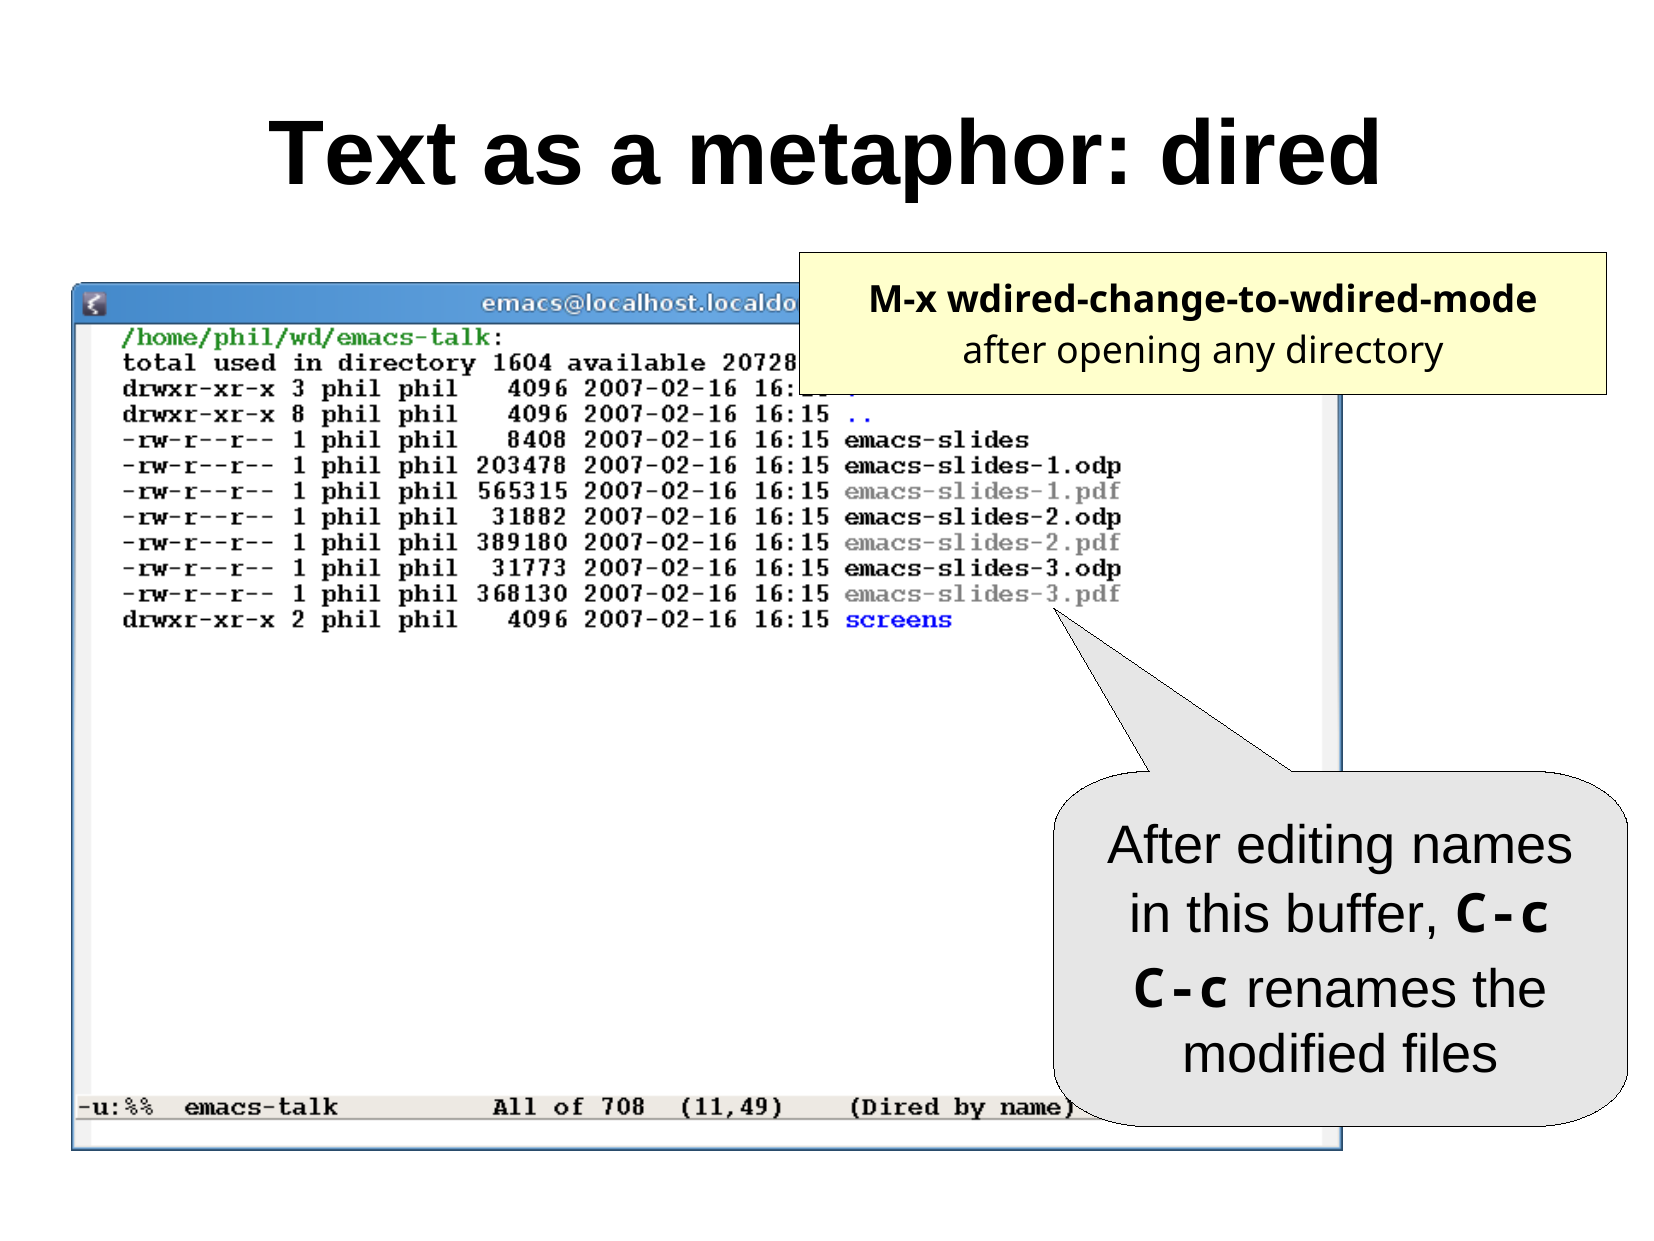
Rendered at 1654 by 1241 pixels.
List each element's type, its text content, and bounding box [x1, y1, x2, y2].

text_box M-x wdired-change-to-wdired-mode after opening any directory [799, 252, 1607, 395]
text_box After editing names in this buffer, C-c C-c renames the modified files [1053, 608, 1628, 1127]
picture [71, 282, 1343, 1151]
title Text as a metaphor: dired [82, 56, 1571, 250]
